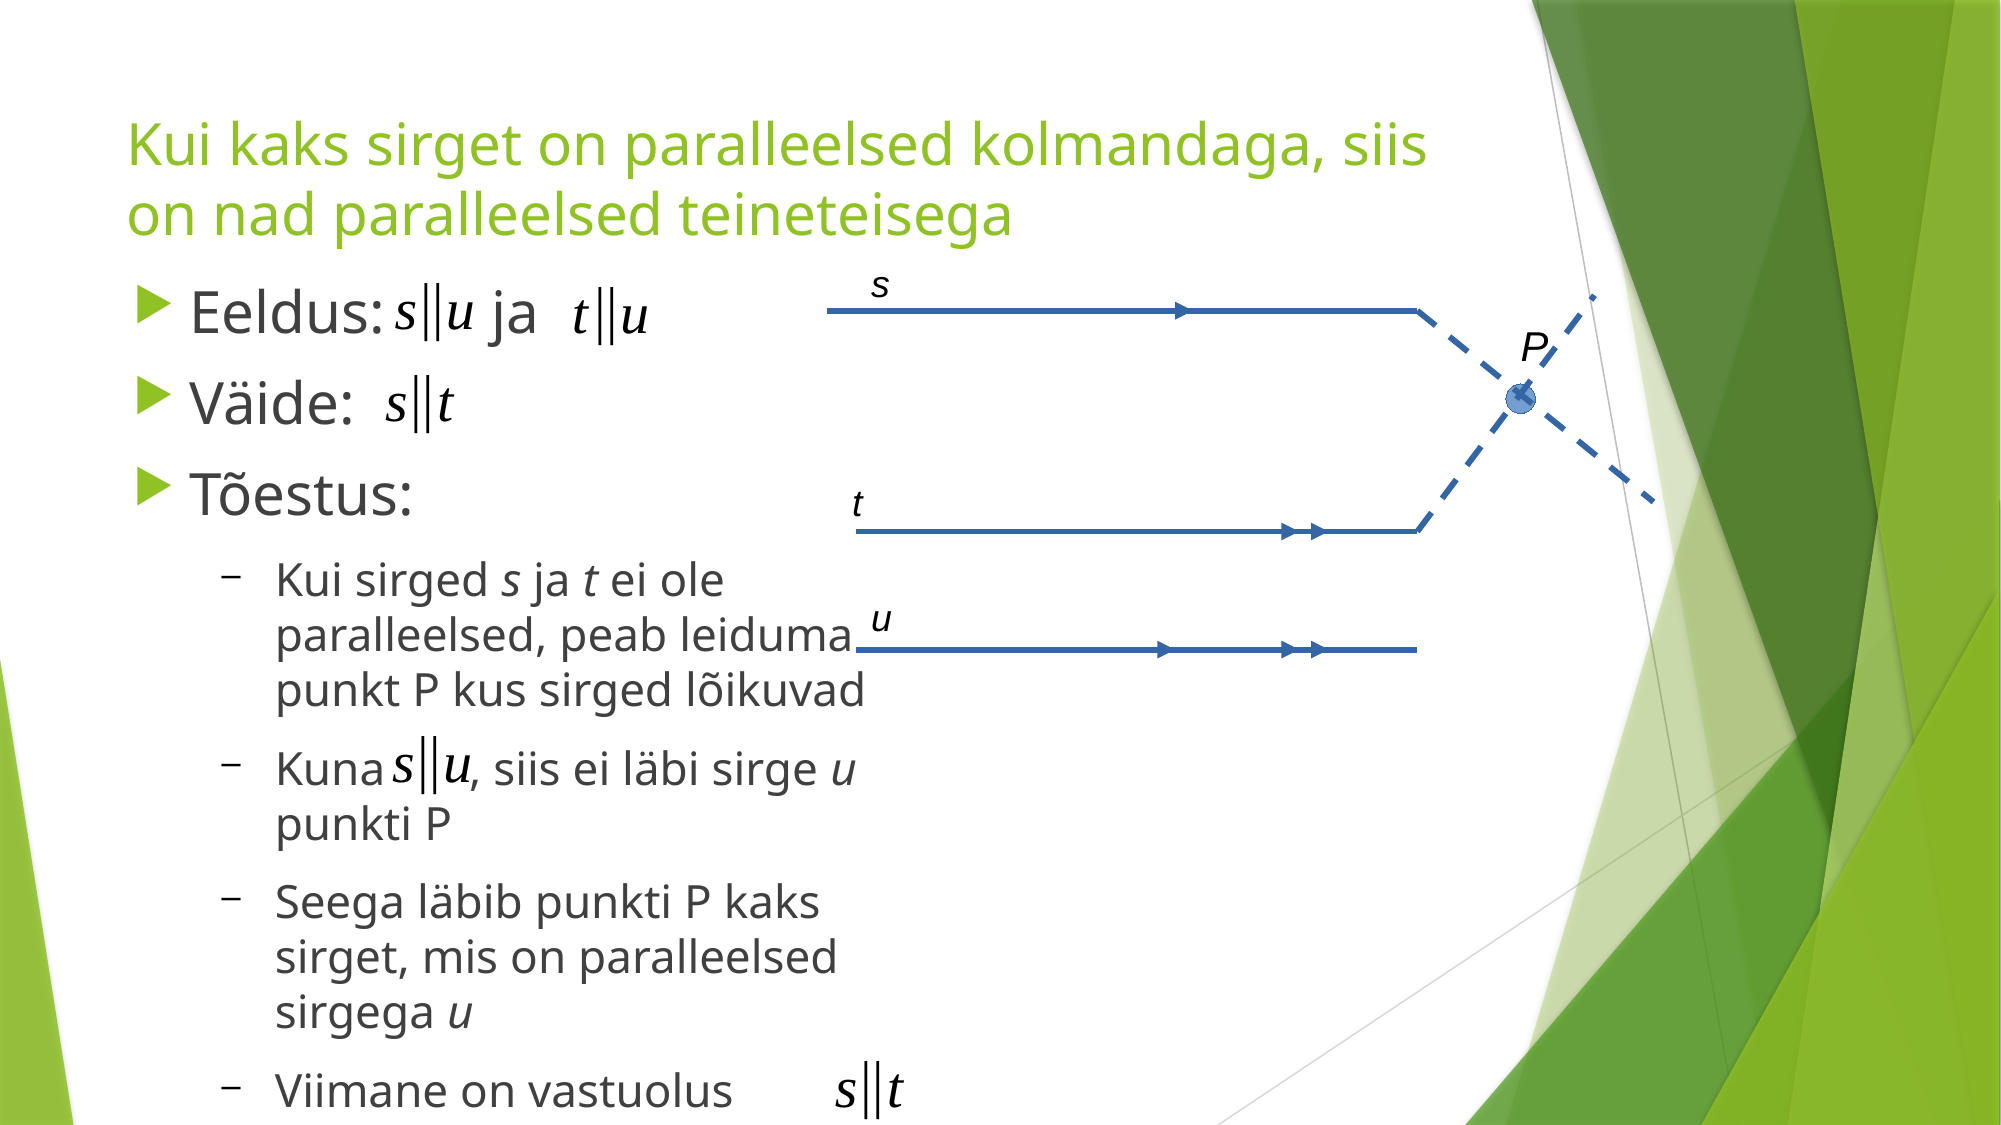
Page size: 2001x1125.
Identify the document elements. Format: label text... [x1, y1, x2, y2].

chart [386, 277, 482, 345]
chart [826, 1055, 913, 1123]
text_box s [856, 256, 905, 313]
chart [565, 281, 656, 349]
chart [377, 370, 463, 438]
list Eeldus: ja Väide: Tõestus: Kui sirged s ja t ei ole paralleelsed, peab leiduma punkt P kus sirged lõikuvad Kuna , siis ei läbi sirge u punkti P Seega läbib punkti P kaks sirget, mis on paralleelsed sirgega u Viimane on vastuolus paralleelide aksioomiga ja [118, 177, 975, 1123]
text_box t [837, 474, 886, 532]
text_box [1505, 383, 1536, 414]
chart [383, 730, 480, 798]
title Kui kaks sirget on paralleelsed kolmandaga, siis on nad paralleelsed teineteisega [111, 99, 1522, 317]
text_box u [856, 590, 907, 647]
text_box P [1505, 316, 1564, 378]
